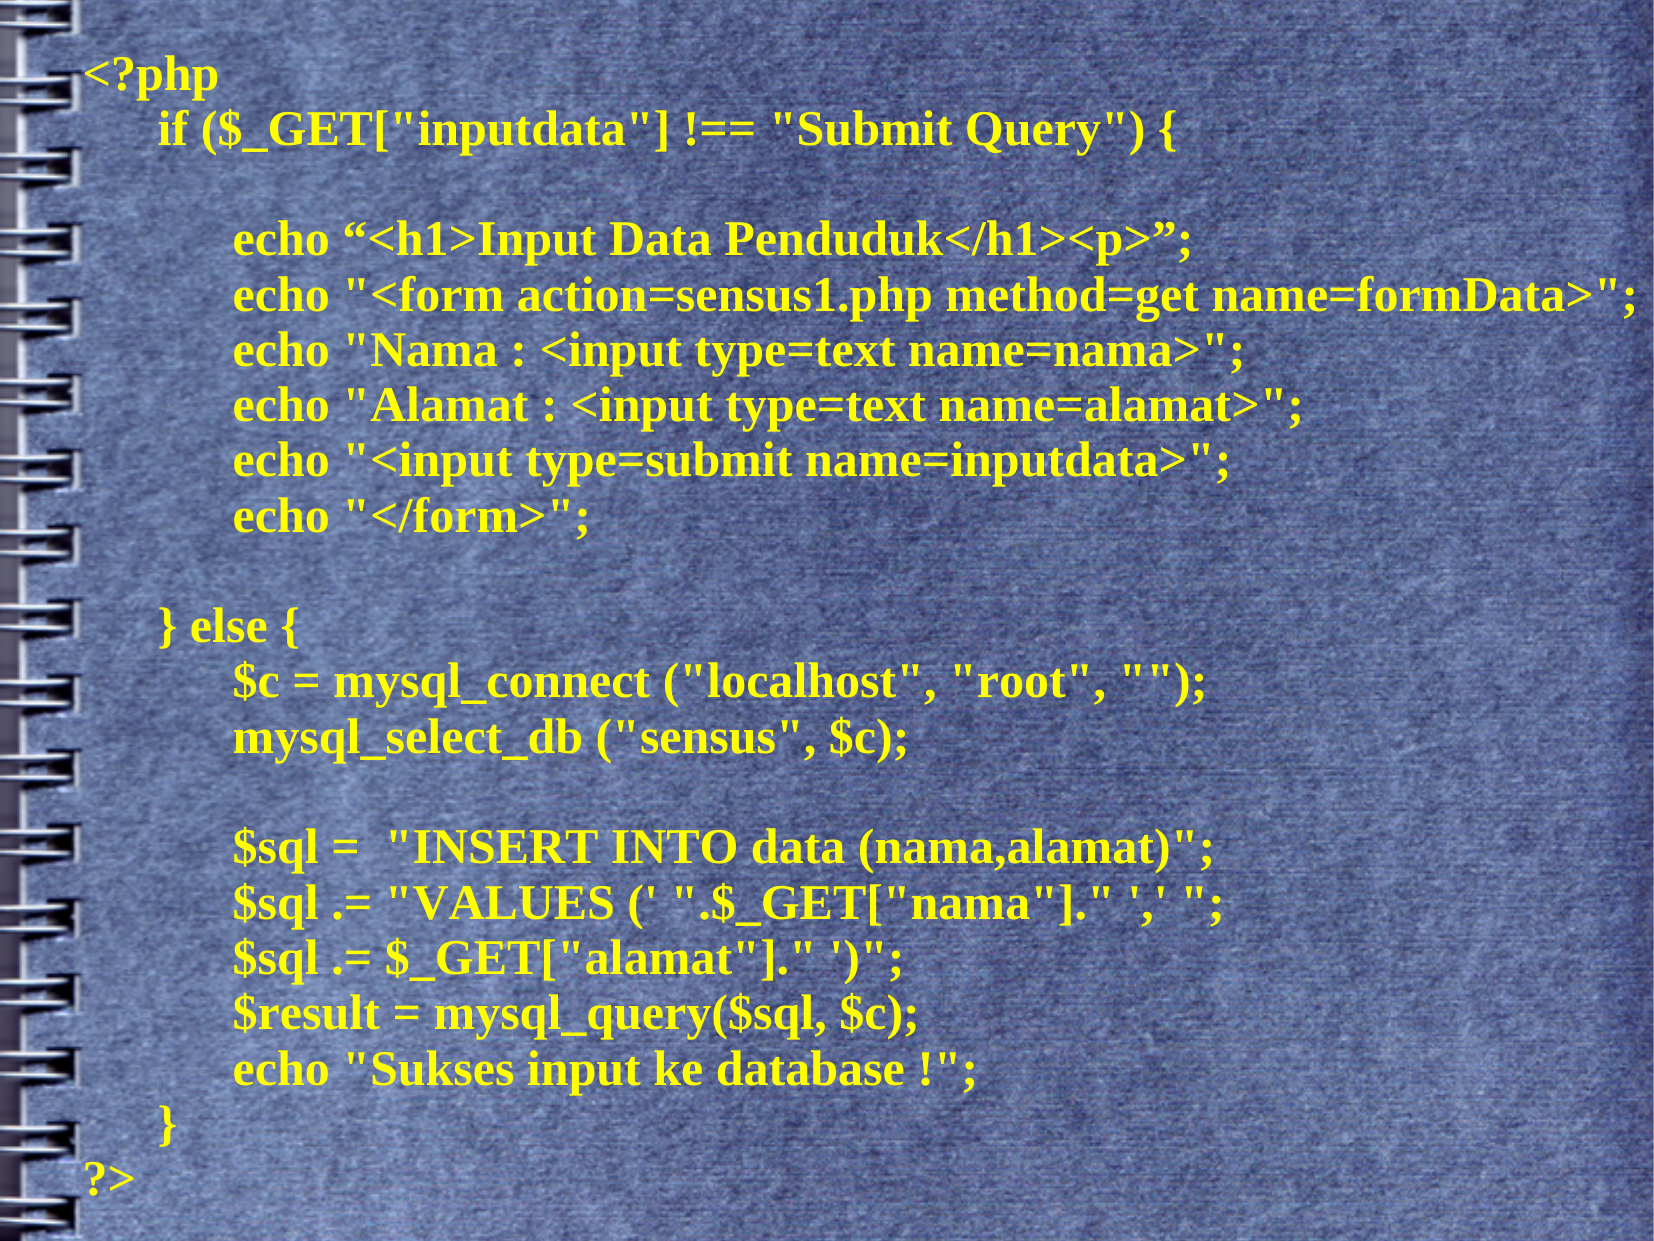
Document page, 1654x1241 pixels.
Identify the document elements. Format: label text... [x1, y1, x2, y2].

picture [0, 0, 82, 1241]
subtitle <?php if ($_GET["inputdata"] !== "Submit Query") { echo “<h1>Input Data Penduduk</h1><p>”; echo "<form action=sensus1.php method=get name=formData>"; echo "Nama : <input type=text name=nama>"; echo "Alamat : <input type=text name=alamat>"; echo "<input type=submit name=inputdata>"; echo "</form>"; } else { $c = mysql_connect ("localhost", "root", ""); mysql_select_db ("sensus", $c); $sql = "INSERT INTO data (nama,alamat)"; $sql .= "VALUES (' ".$_GET["nama"]." ',' "; $sql .= $_GET["alamat"]." ')"; $result = mysql_query($sql, $c); echo "Sukses input ke database !"; } ?> [82, 0, 1654, 1241]
